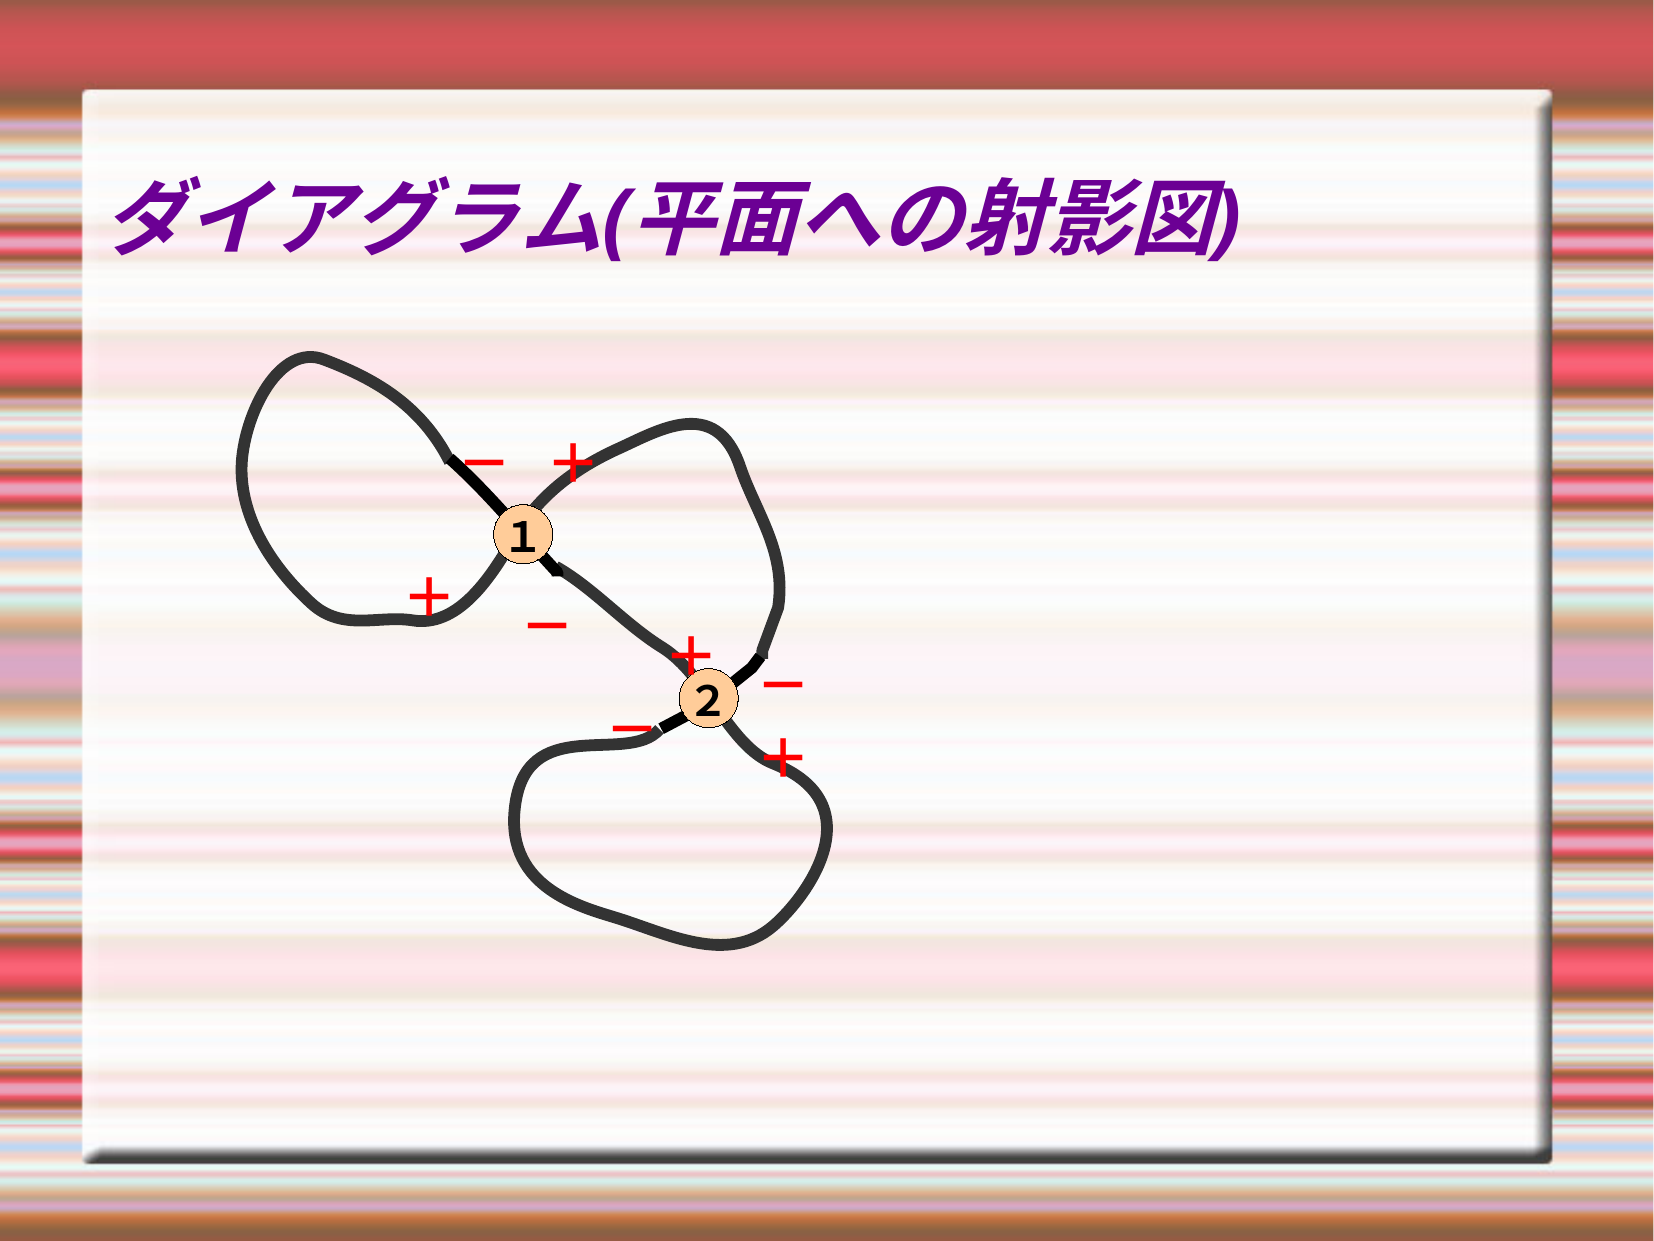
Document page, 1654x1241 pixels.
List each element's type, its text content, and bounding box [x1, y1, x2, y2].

text_box － [590, 679, 705, 753]
text_box ダイアグラム(平面への射影図) [88, 144, 1536, 249]
text_box ＋ [742, 709, 857, 783]
picture [0, 0, 1654, 1241]
text_box ２ [705, 689, 712, 705]
text_box ２ [705, 680, 739, 728]
text_box － [505, 576, 621, 650]
text_box ＋ [558, 413, 646, 487]
text_box ＋ [387, 546, 503, 621]
text_box ＋ [649, 605, 764, 680]
text_box １ [493, 504, 553, 564]
text_box － [443, 413, 558, 487]
text_box － [742, 635, 857, 709]
